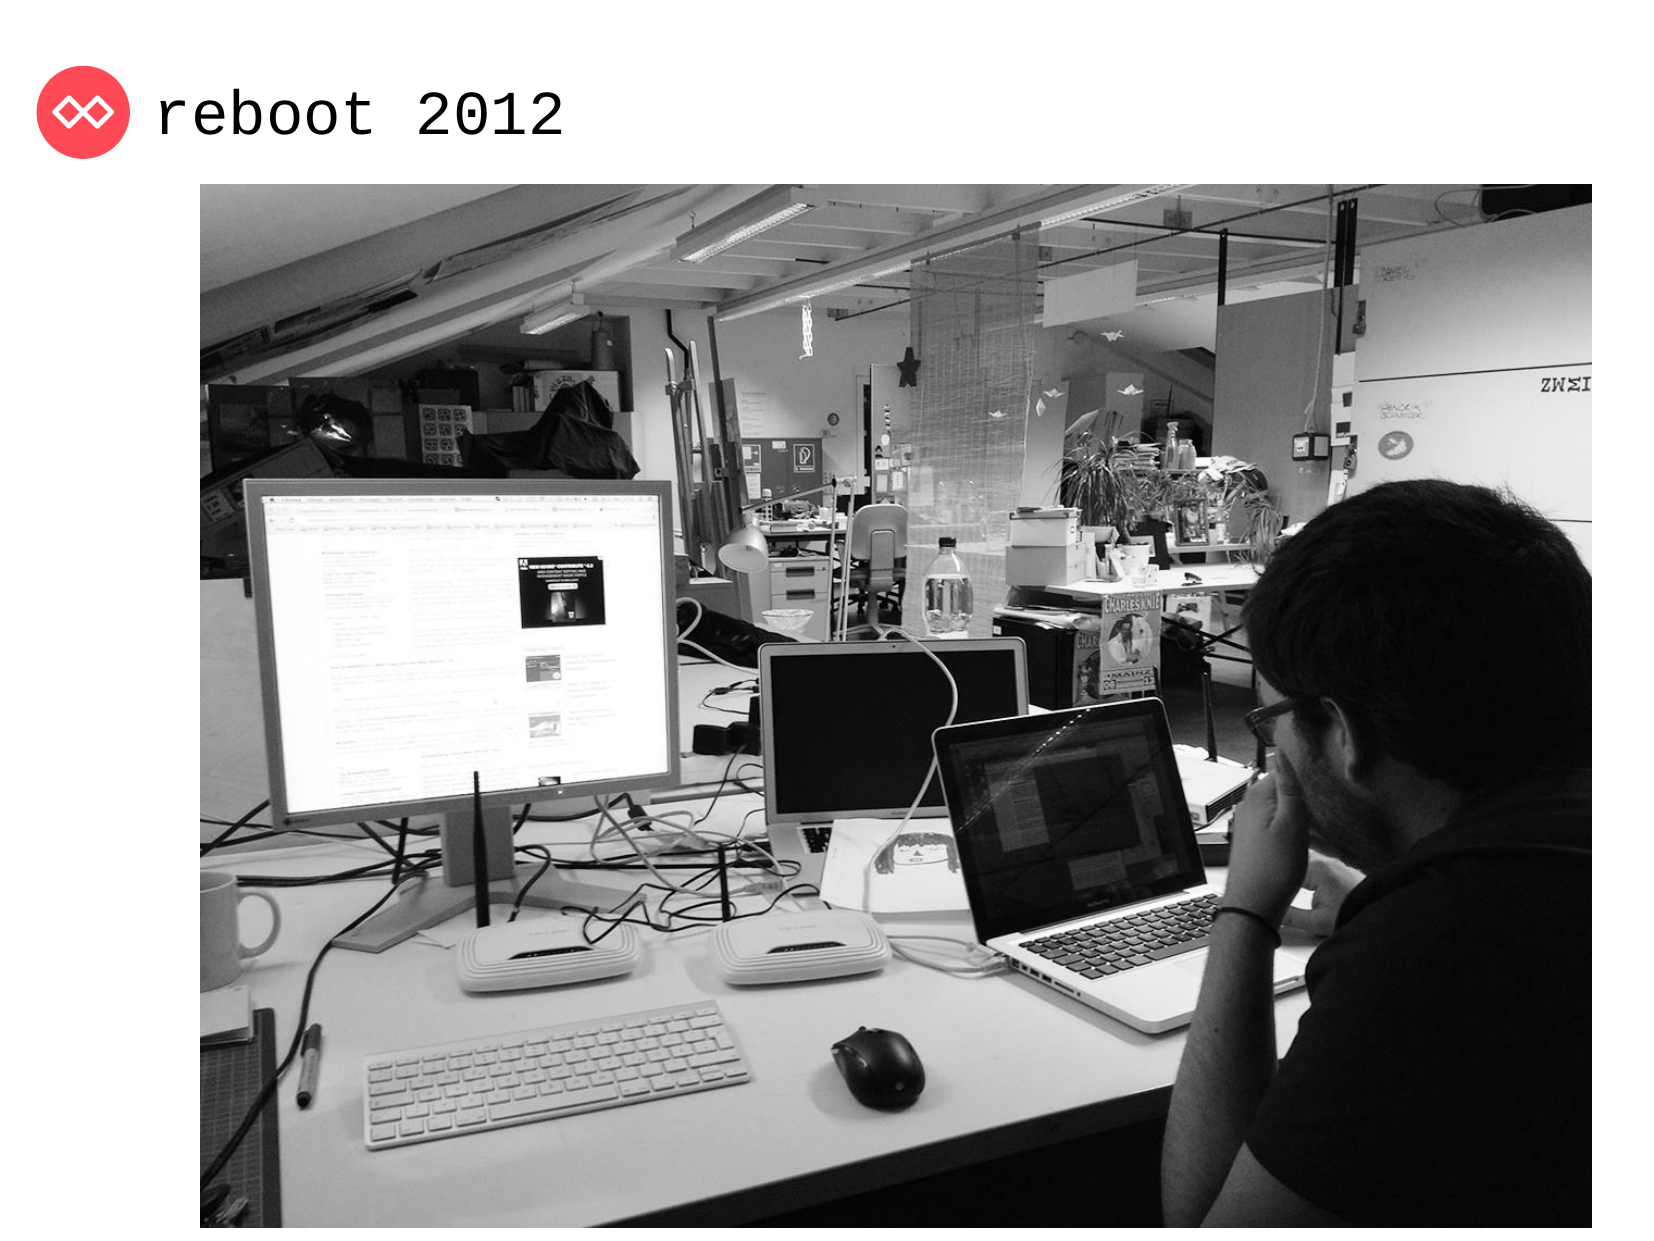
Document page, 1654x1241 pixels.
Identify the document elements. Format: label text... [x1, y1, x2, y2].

picture [200, 184, 1592, 1228]
title reboot 2012 [153, 13, 1642, 222]
picture [17, 46, 149, 178]
